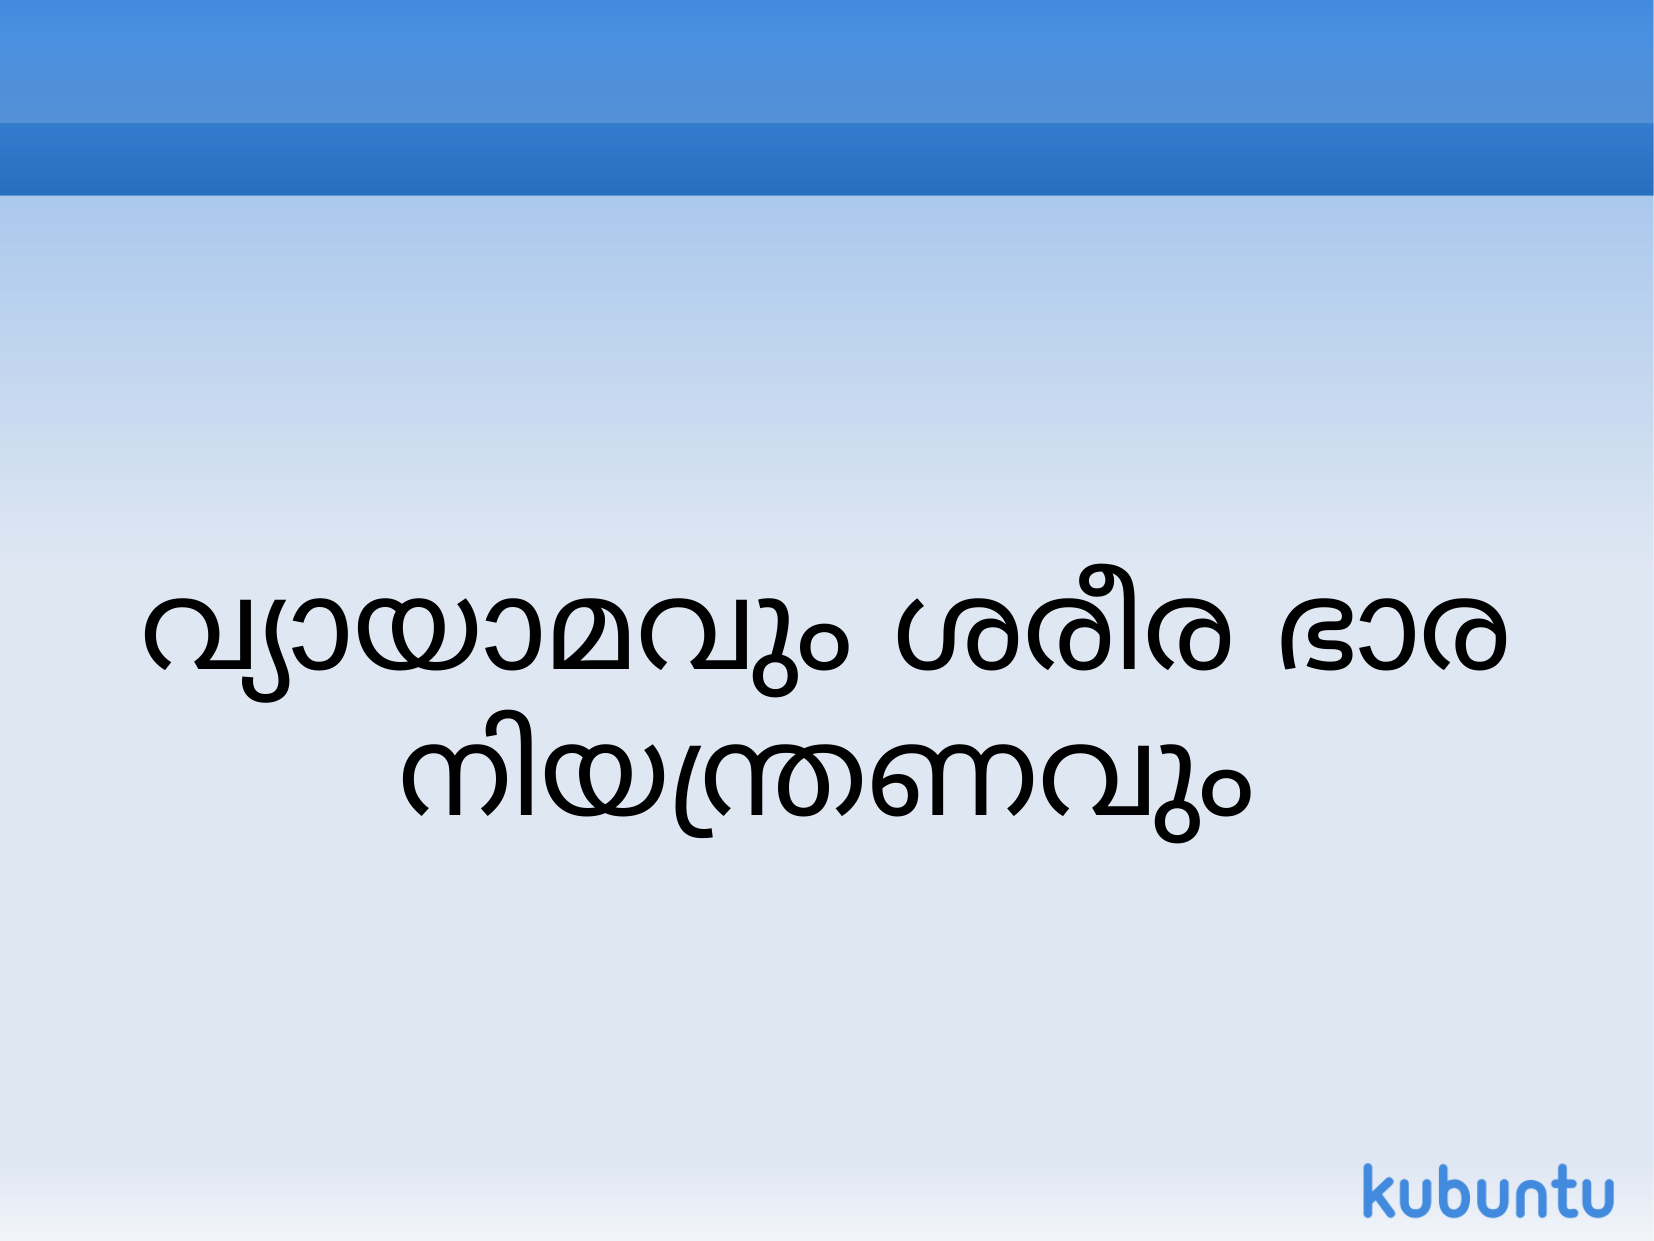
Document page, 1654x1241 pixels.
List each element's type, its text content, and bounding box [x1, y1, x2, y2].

subtitle വ്യായാമവും ശരീര ഭാര നിയന്ത്രണവും [82, 290, 1571, 1109]
picture [0, 0, 1654, 1241]
